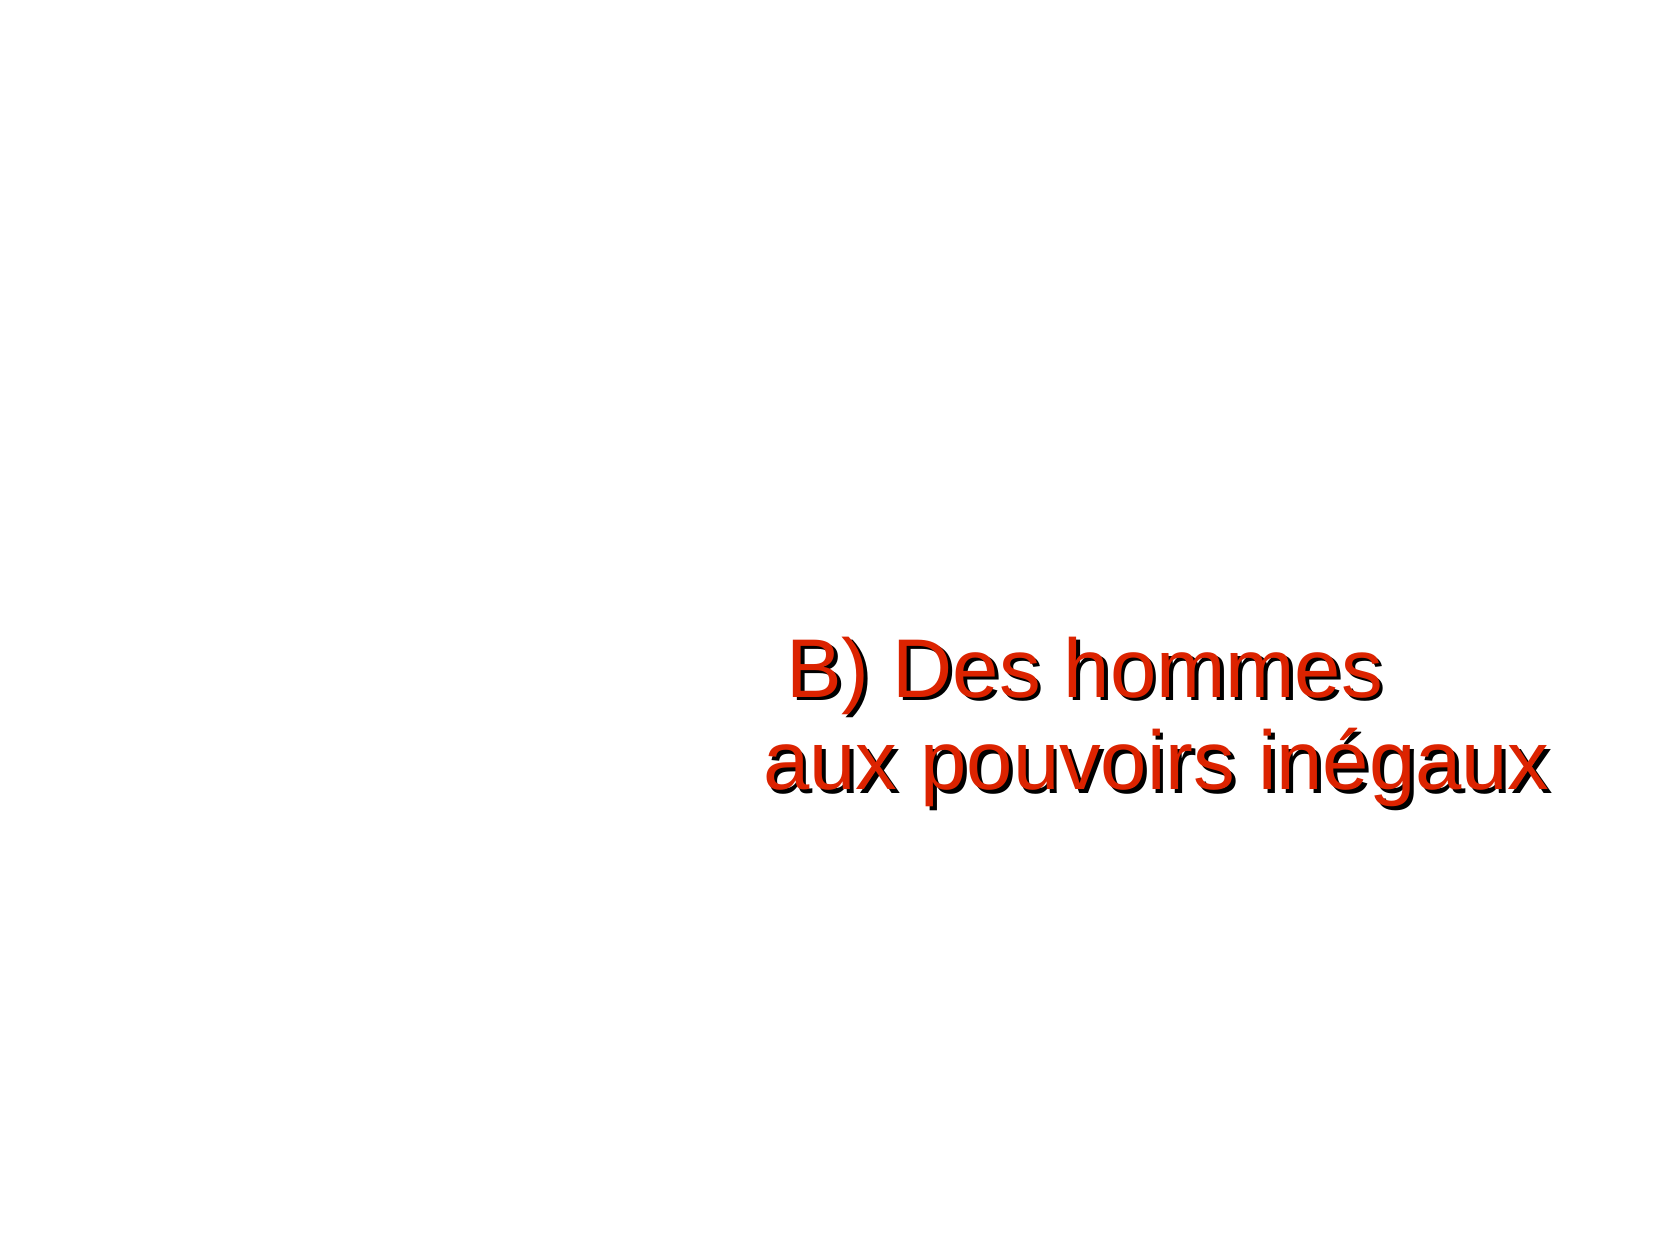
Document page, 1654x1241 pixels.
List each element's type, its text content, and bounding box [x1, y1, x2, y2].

text_box B) Des hommes aux pouvoirs inégaux [748, 615, 1654, 817]
